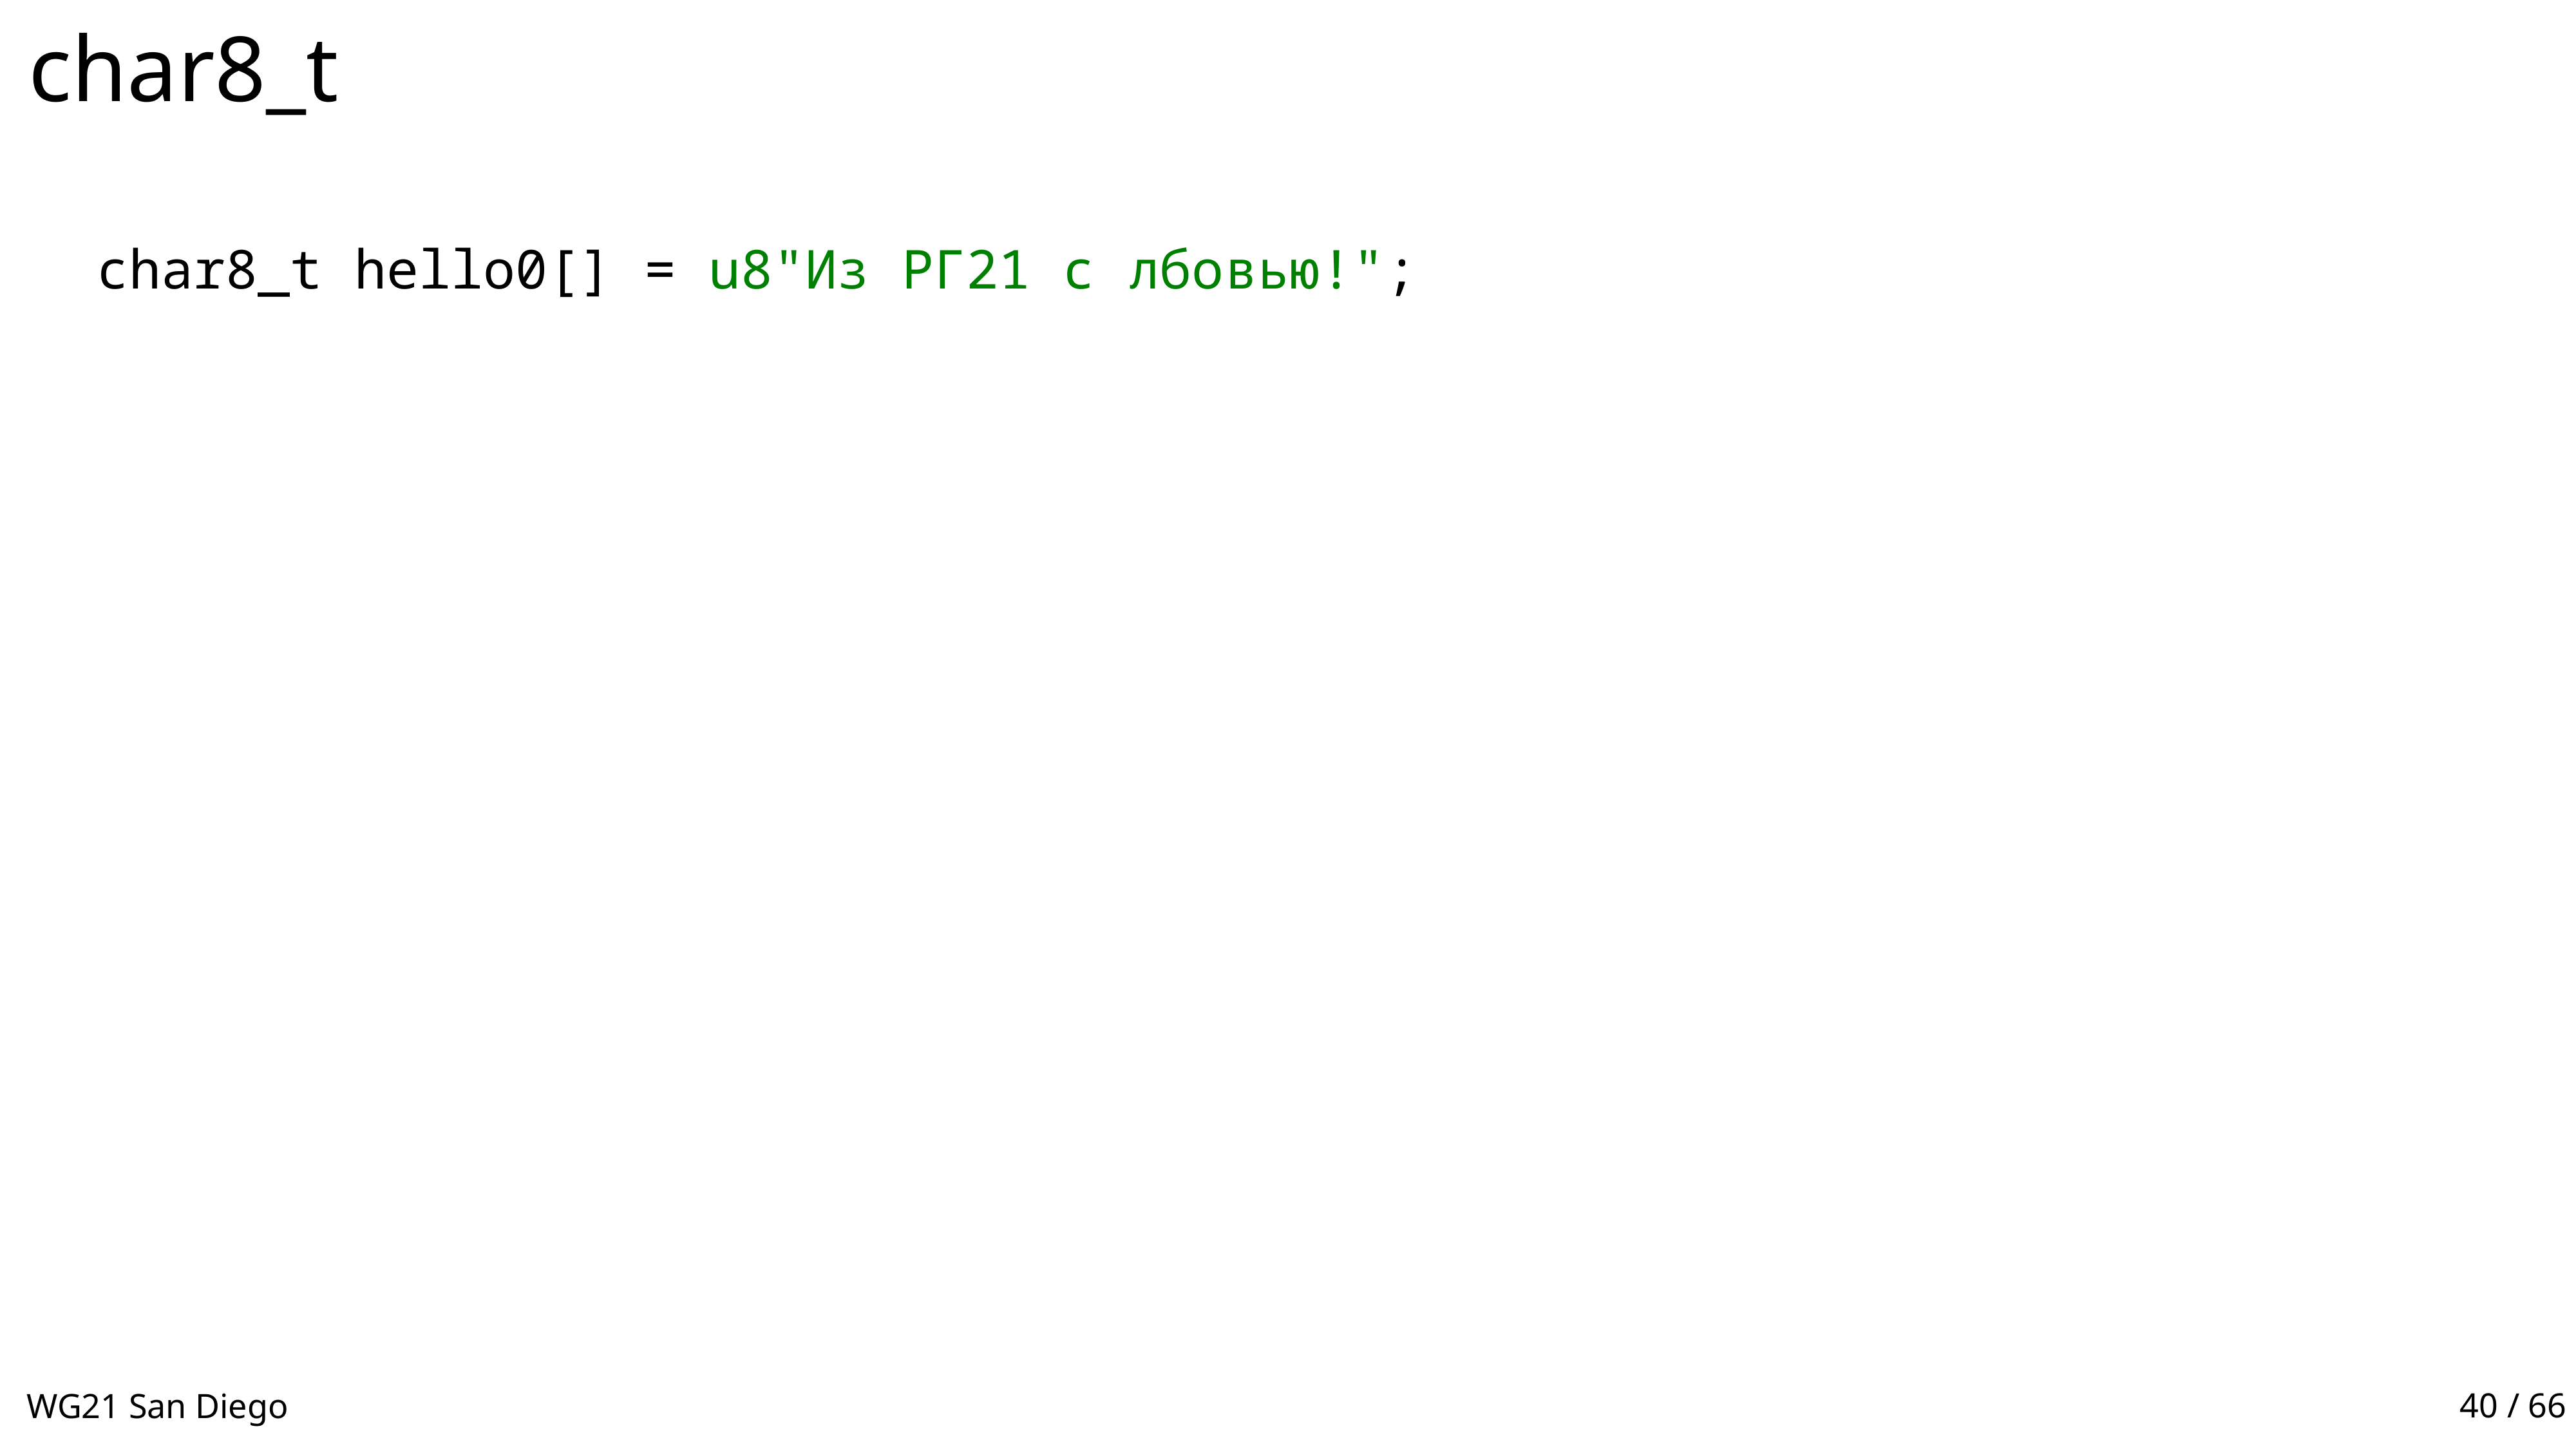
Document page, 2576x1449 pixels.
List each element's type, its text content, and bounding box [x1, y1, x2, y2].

list <number> / 66 [1479, 1376, 2576, 1431]
title char8_t [19, 19, 2551, 155]
list WG21 San Diego [17, 1376, 1114, 1431]
list char8_t hello0[] = u8"Из РГ21 с лбовью!"; [87, 214, 2551, 1382]
